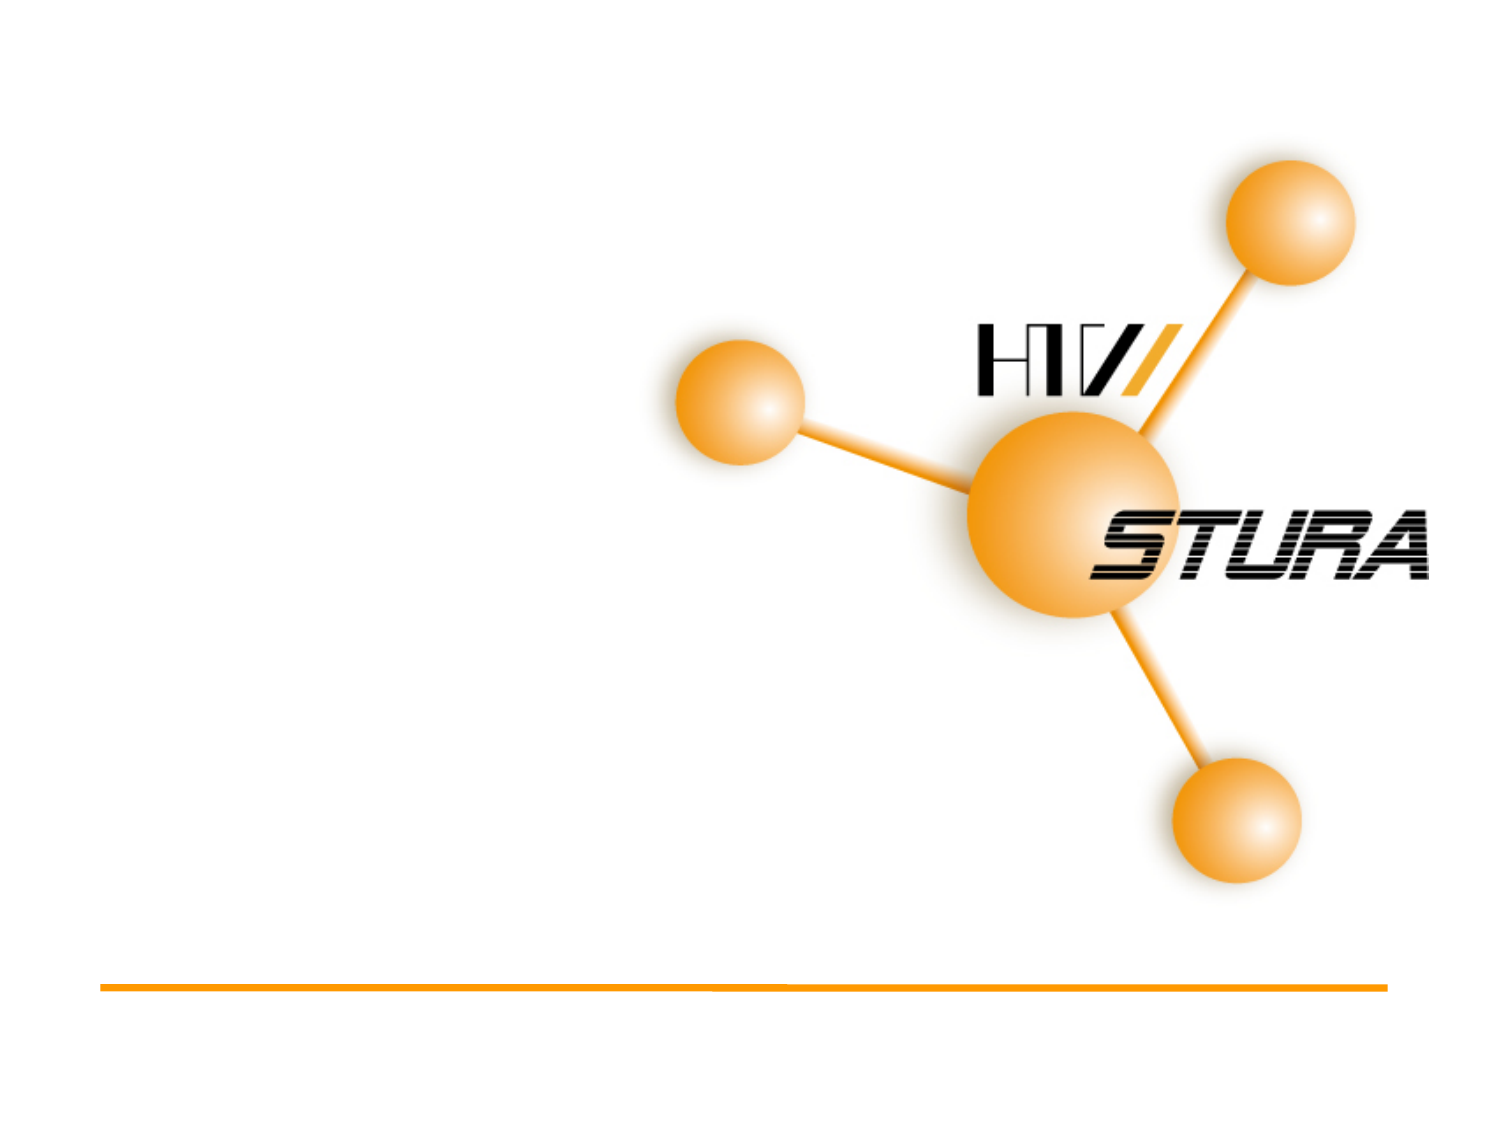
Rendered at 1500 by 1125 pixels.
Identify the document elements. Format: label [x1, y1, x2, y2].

picture [631, 125, 1429, 914]
